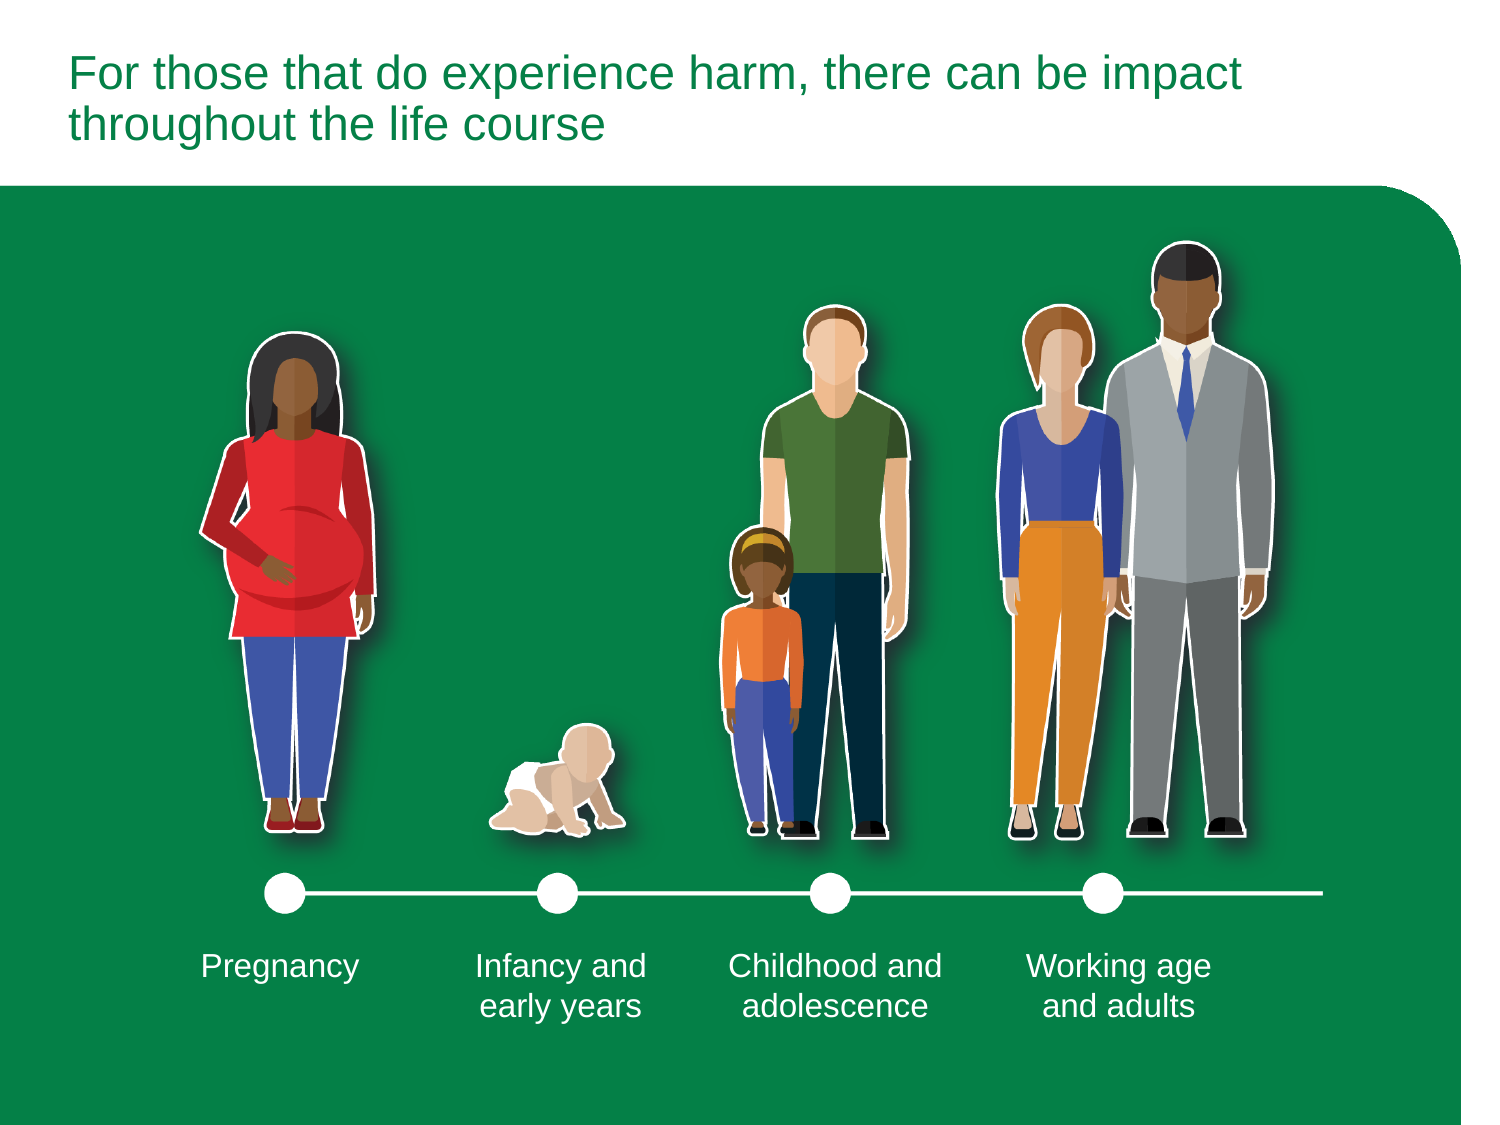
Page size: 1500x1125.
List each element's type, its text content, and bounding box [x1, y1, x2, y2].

text_box Infancy and early years [419, 936, 693, 1033]
picture [0, 0, 1500, 1125]
title For those that do experience harm, there can be impact throughout the life course [53, 40, 1429, 159]
text_box Working age and adults [977, 936, 1261, 1033]
text_box Childhood and adolescence [693, 936, 977, 1033]
text_box Pregnancy [138, 936, 419, 993]
